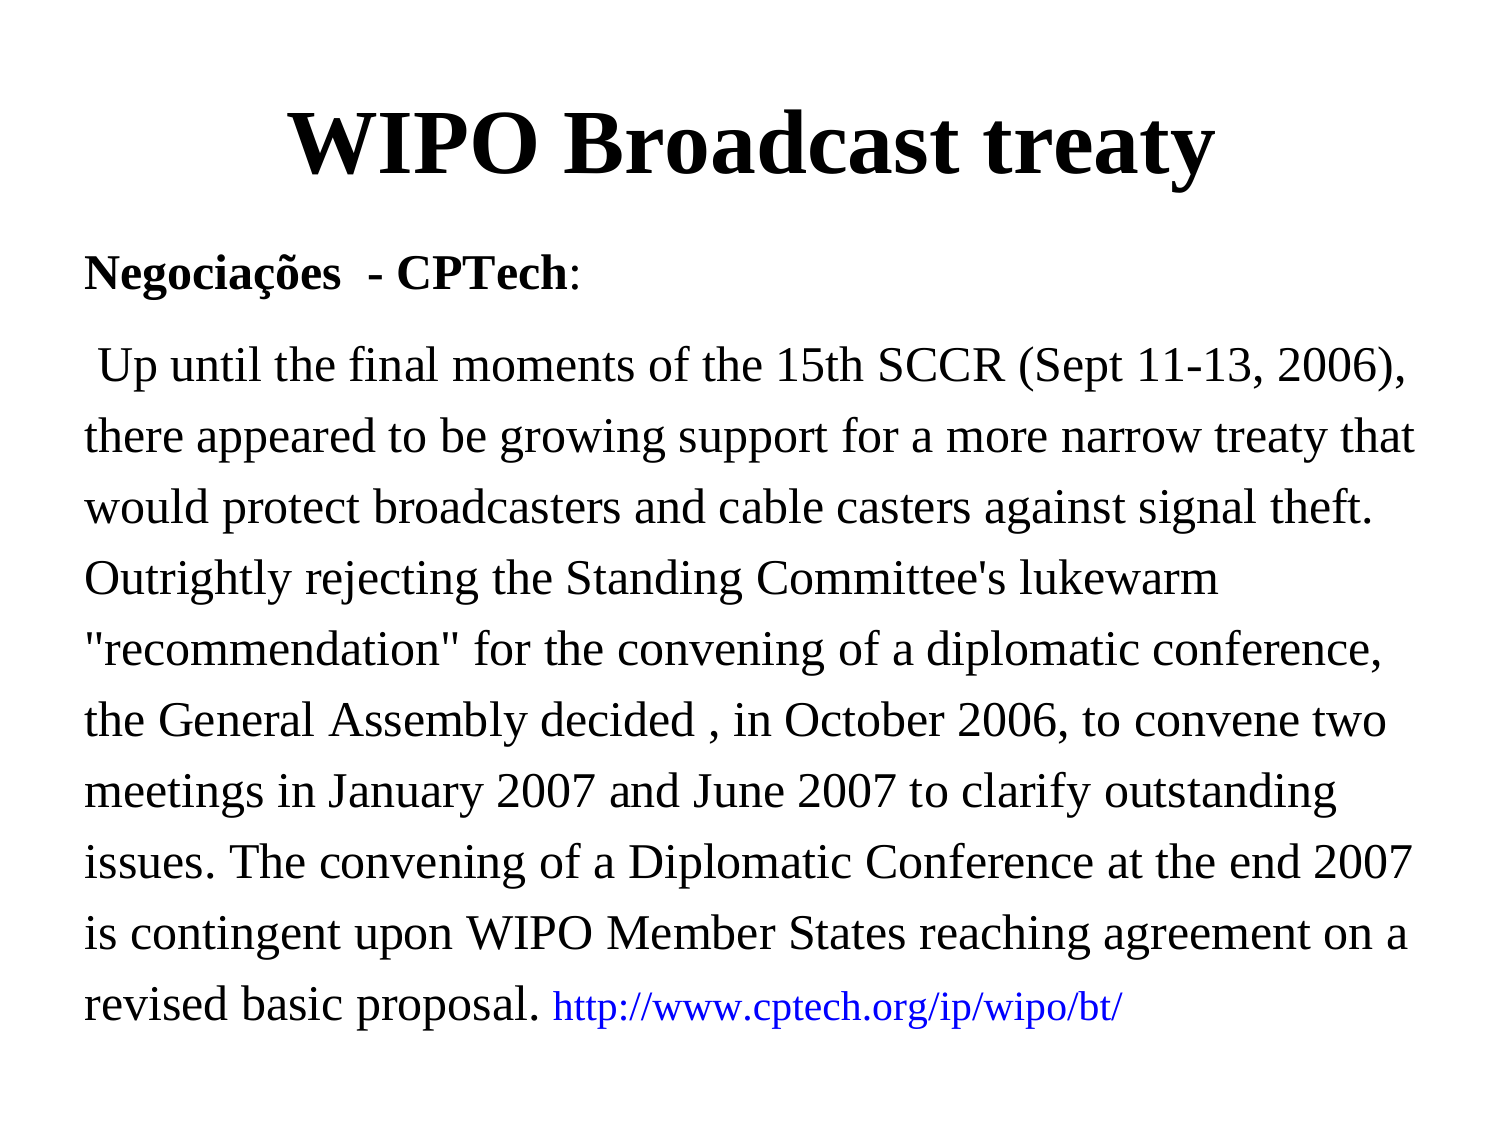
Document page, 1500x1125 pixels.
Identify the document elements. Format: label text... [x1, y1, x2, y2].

text_box Negociações - CPTech: Up until the final moments of the 15th SCCR (Sept 11-13, 2006), there appeared to be growing support for a more narrow treaty that would protect broadcasters and cable casters against signal theft. Outrightly rejecting the Standing Committee's lukewarm "recommendation" for the convening of a diplomatic conference, the General Assembly decided , in October 2006, to convene two meetings in January 2007 and June 2007 to clarify outstanding issues. The convening of a Diplomatic Conference at the end 2007 is contingent upon WIPO Member States reaching agreement on a revised basic proposal. http://www.cptech.org/ip/wipo/bt/ [84, 229, 1421, 1014]
title WIPO Broadcast treaty [87, 62, 1416, 223]
